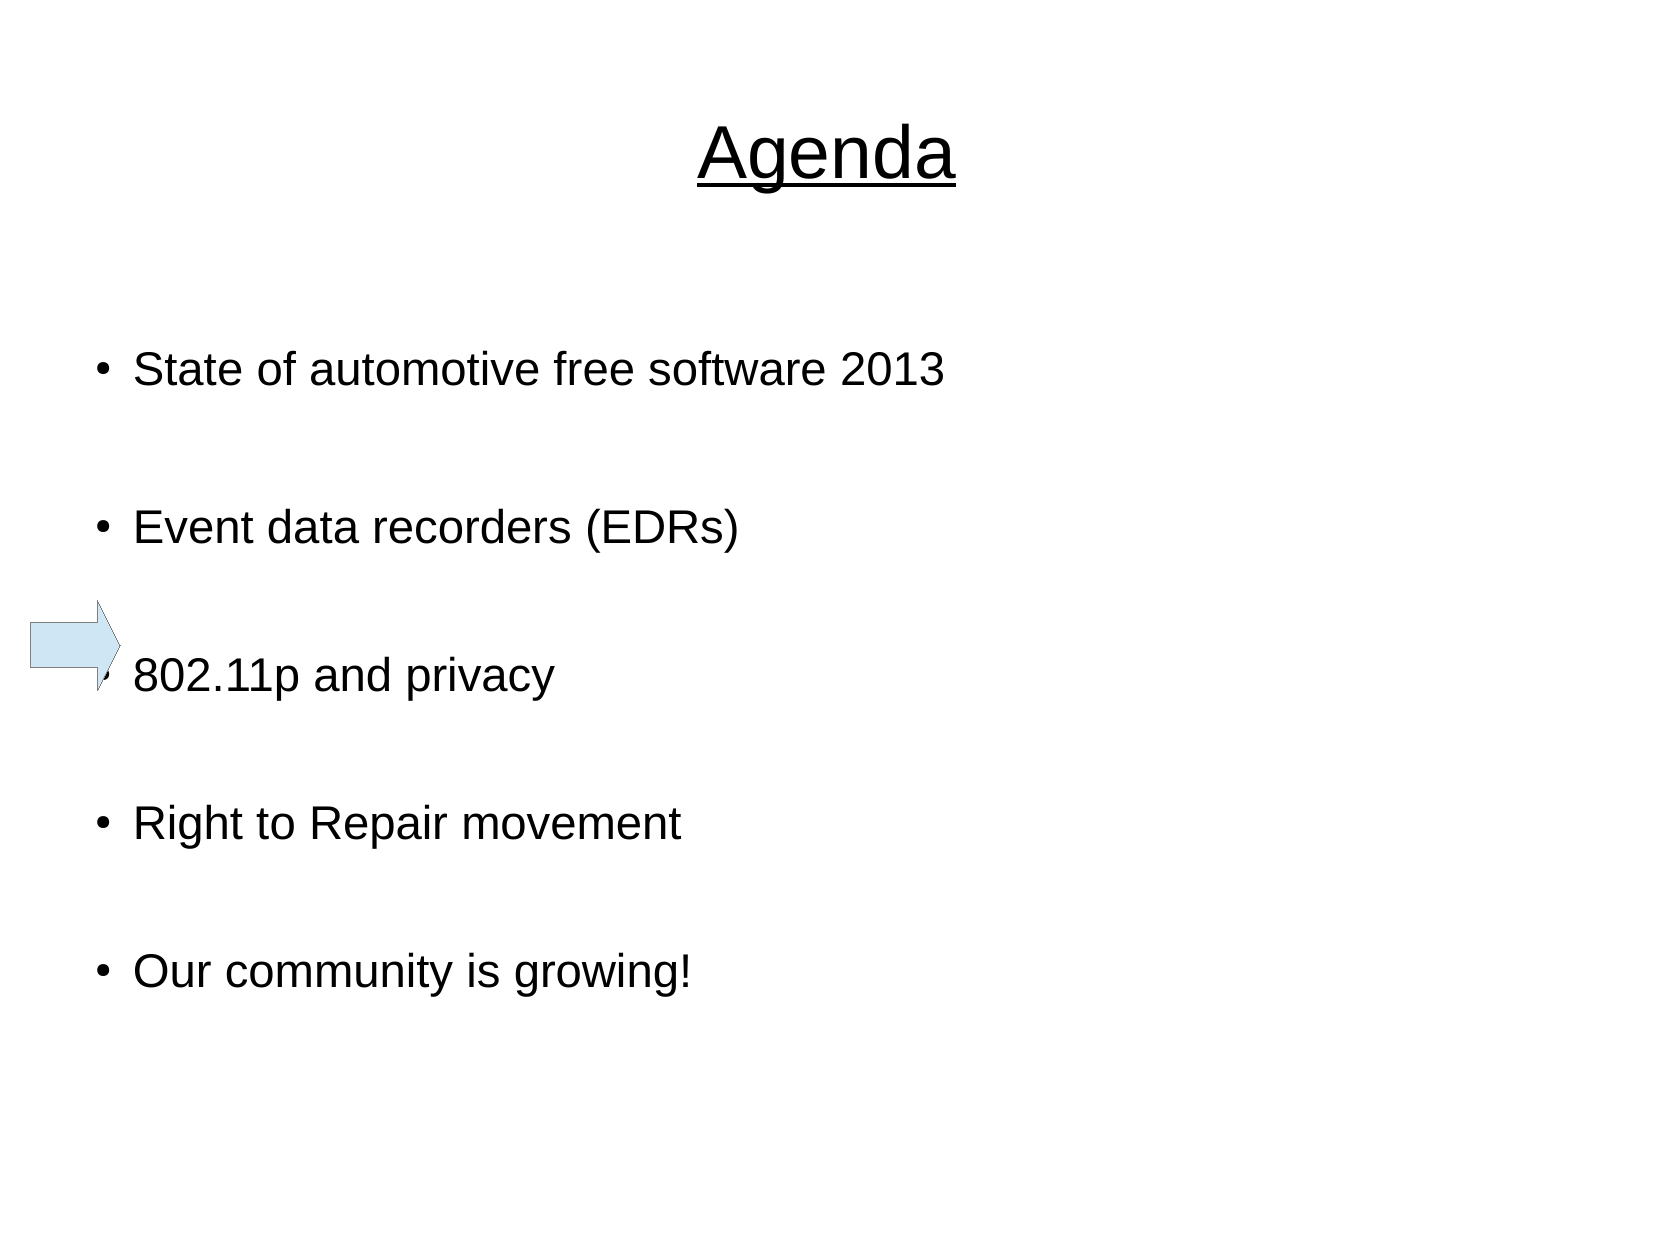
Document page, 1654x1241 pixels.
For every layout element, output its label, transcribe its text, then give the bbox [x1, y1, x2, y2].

list State of automotive free software 2013 Event data recorders (EDRs) 802.11p and privacy Right to Repair movement Our community is growing! [82, 290, 1538, 1010]
text_box [30, 600, 121, 691]
title Agenda [82, 49, 1571, 257]
